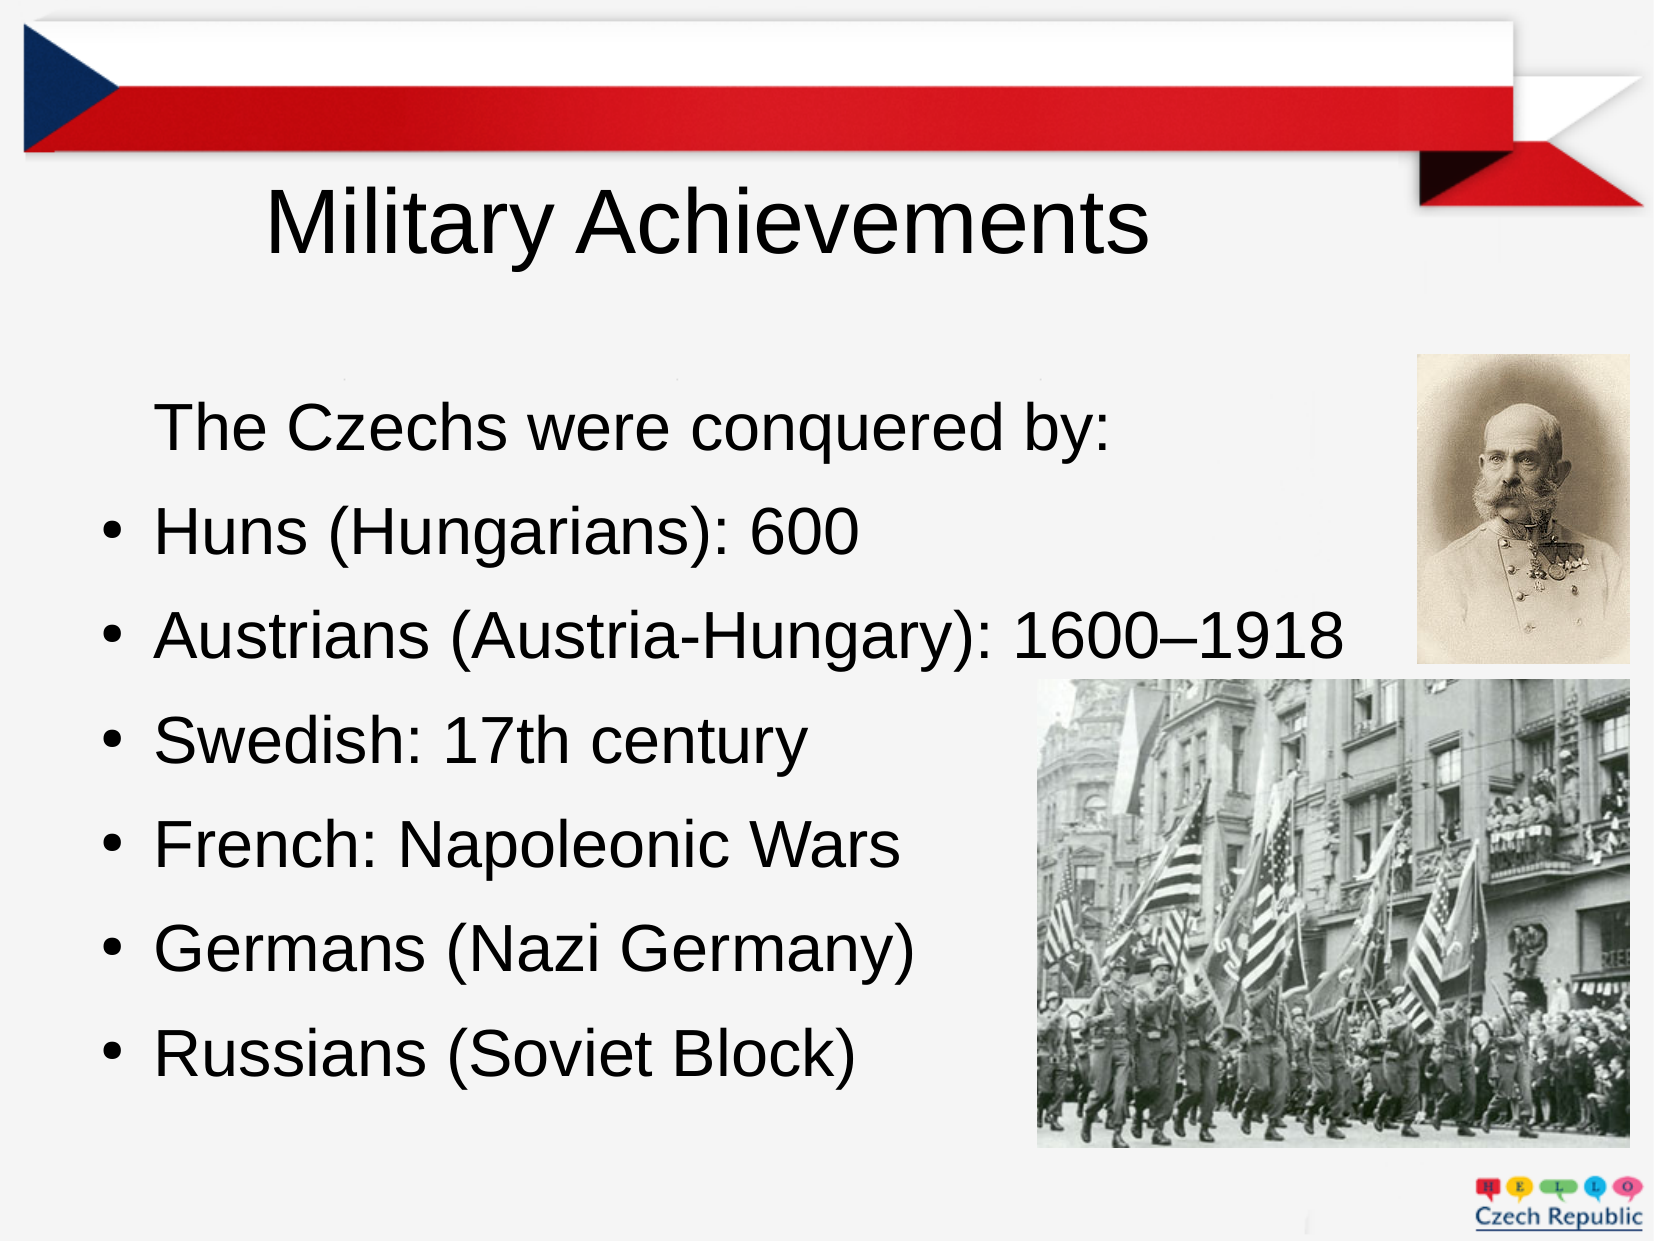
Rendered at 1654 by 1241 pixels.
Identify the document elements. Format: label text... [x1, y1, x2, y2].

picture [0, 0, 1654, 1241]
list The Czechs were conquered by: Huns (Hungarians): 600 Austrians (Austria-Hungary): 1600–1918 Swedish: 17th century French: Napoleonic Wars Germans (Nazi Germany) Russians (Soviet Block) [82, 389, 1538, 1111]
title Military Achievements [0, 118, 1453, 326]
